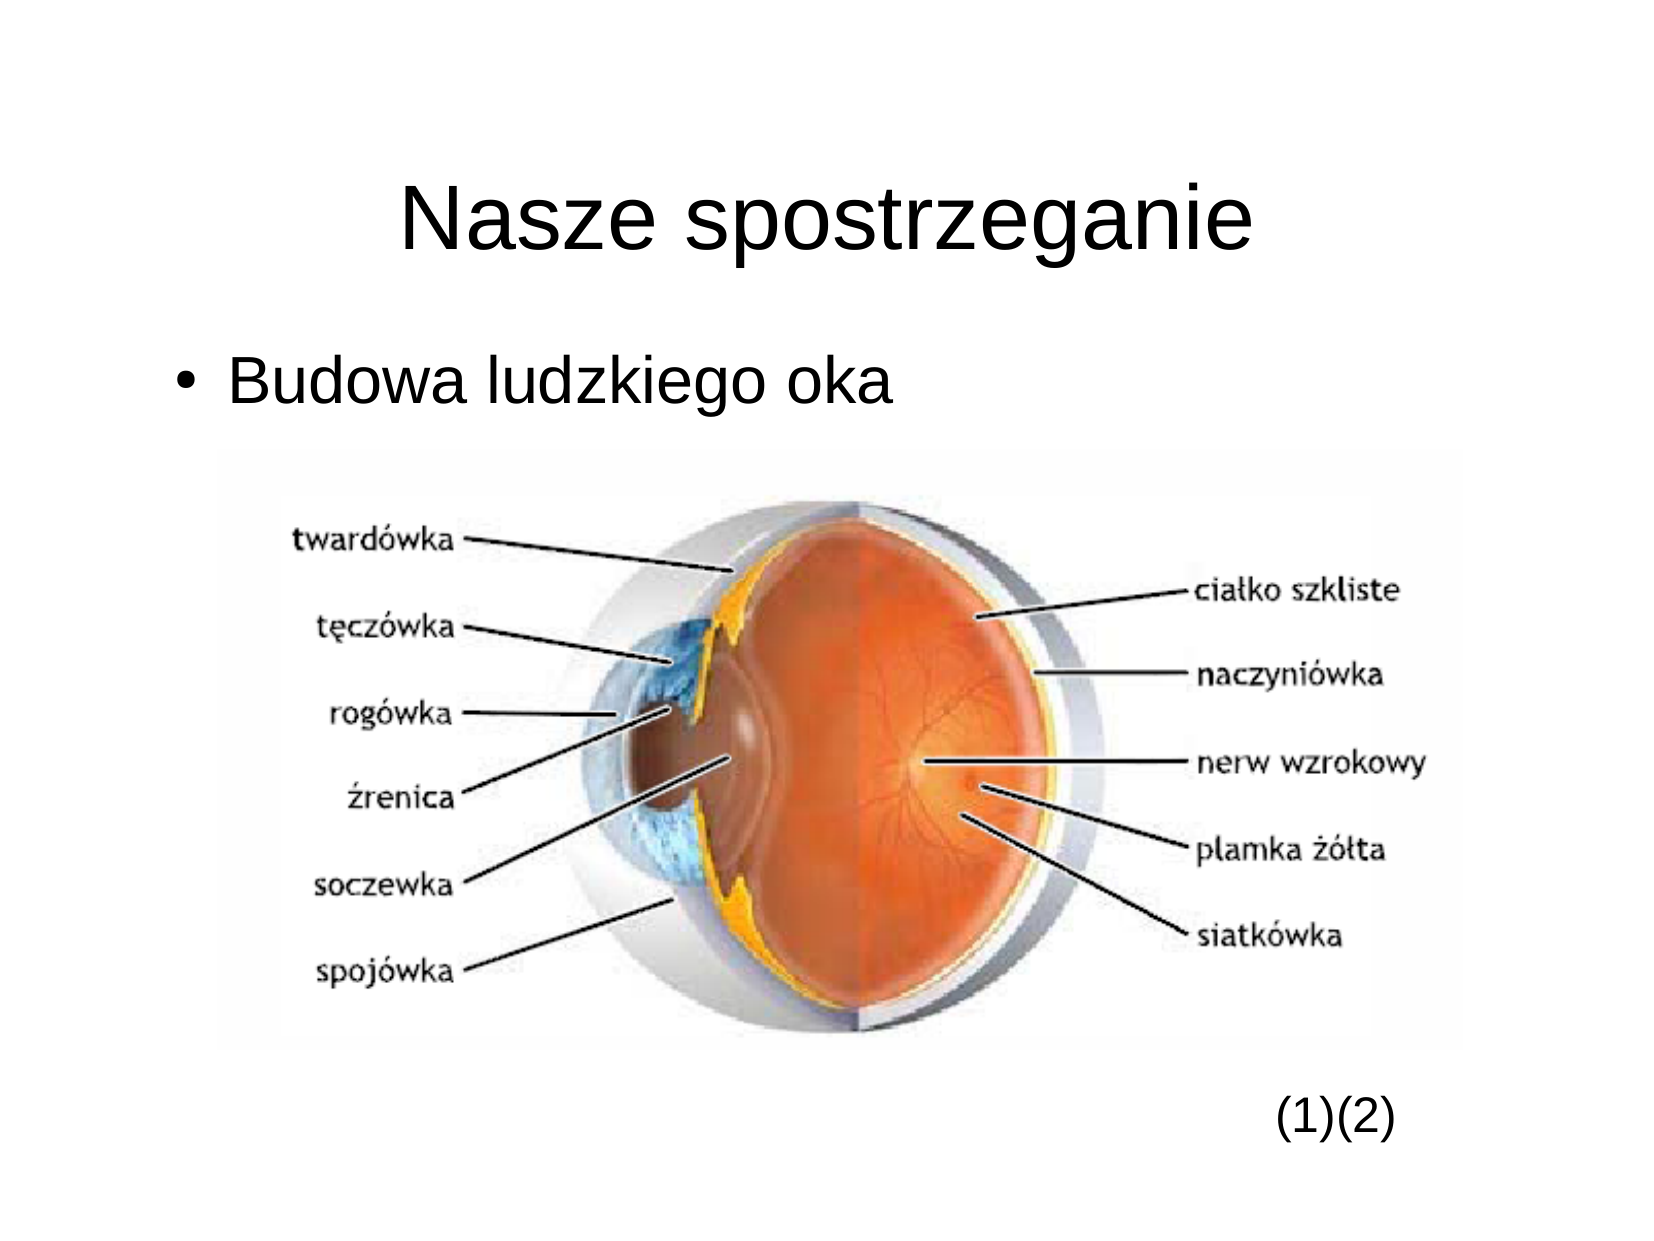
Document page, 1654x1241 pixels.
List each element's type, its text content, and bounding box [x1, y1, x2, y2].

text_box (1)(2) [1275, 1087, 1426, 1144]
picture [217, 449, 1463, 1051]
title Nasze spostrzeganie [121, 114, 1534, 322]
list Budowa ludzkiego oka [156, 343, 1538, 1126]
